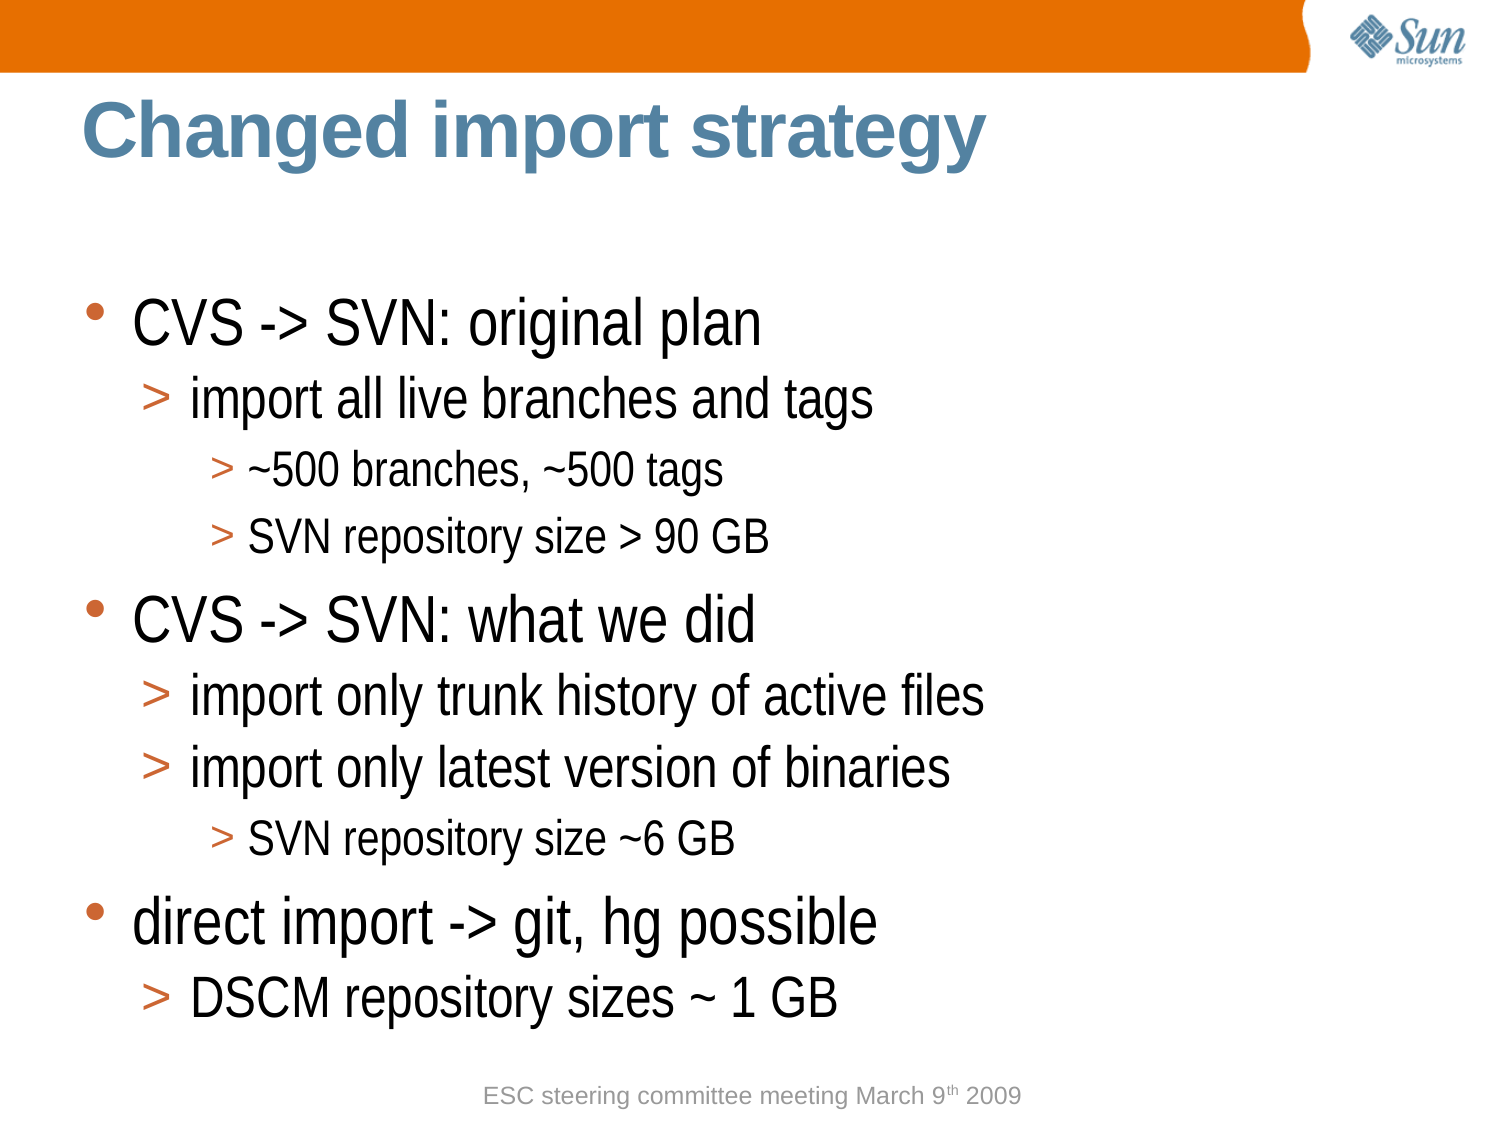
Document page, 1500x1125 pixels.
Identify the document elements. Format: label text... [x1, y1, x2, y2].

picture [0, 0, 1500, 75]
title Changed import strategy [81, 93, 1336, 198]
list CVS -> SVN: original plan import all live branches and tags ~500 branches, ~500 tags SVN repository size > 90 GB CVS -> SVN: what we did import only trunk history of active files import only latest version of binaries SVN repository size ~6 GB direct import -> git, hg possible DSCM repository sizes ~ 1 GB [64, 292, 1402, 1026]
